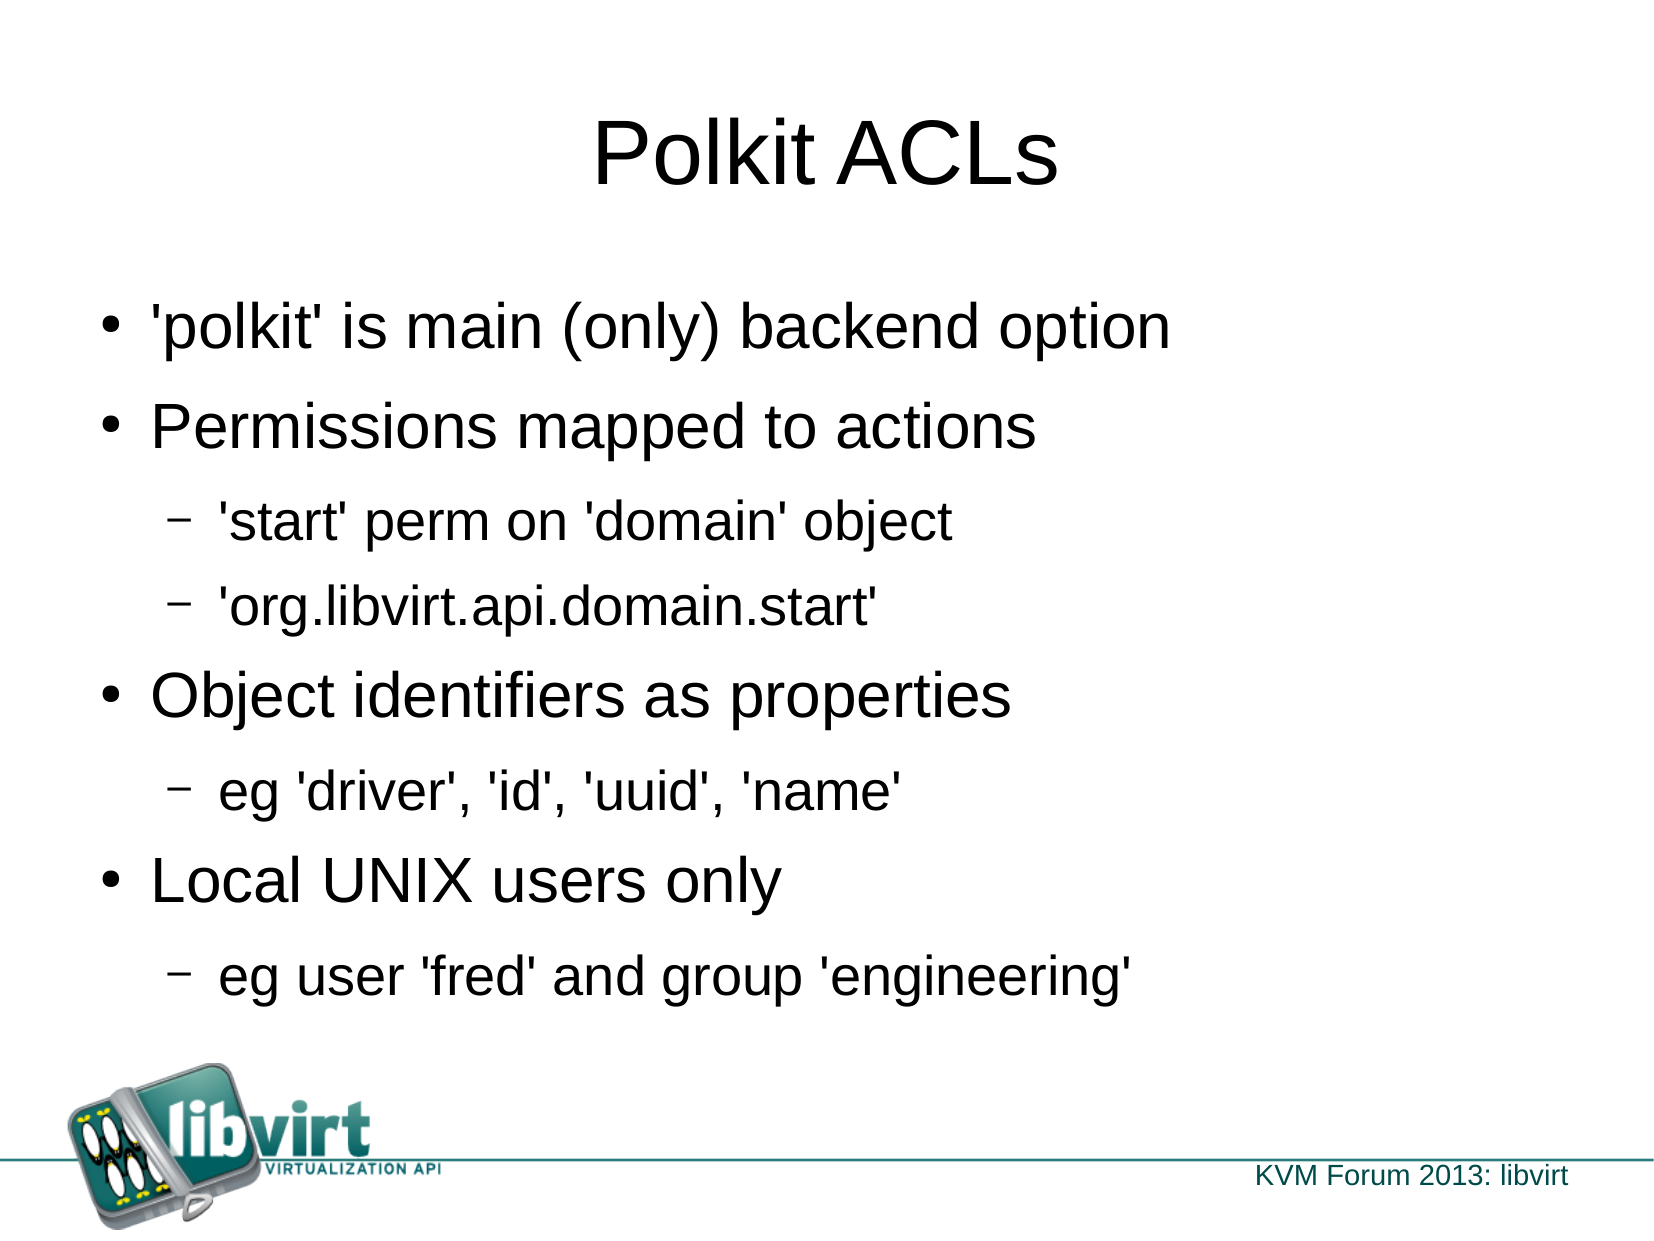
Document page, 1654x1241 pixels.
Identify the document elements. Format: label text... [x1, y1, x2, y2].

title Polkit ACLs [82, 49, 1571, 257]
picture [0, 1063, 1654, 1230]
list 'polkit' is main (only) backend option Permissions mapped to actions 'start' perm on 'domain' object 'org.libvirt.api.domain.start' Object identifiers as properties eg 'driver', 'id', 'uuid', 'name' Local UNIX users only eg user 'fred' and group 'engineering' [82, 290, 1571, 1010]
